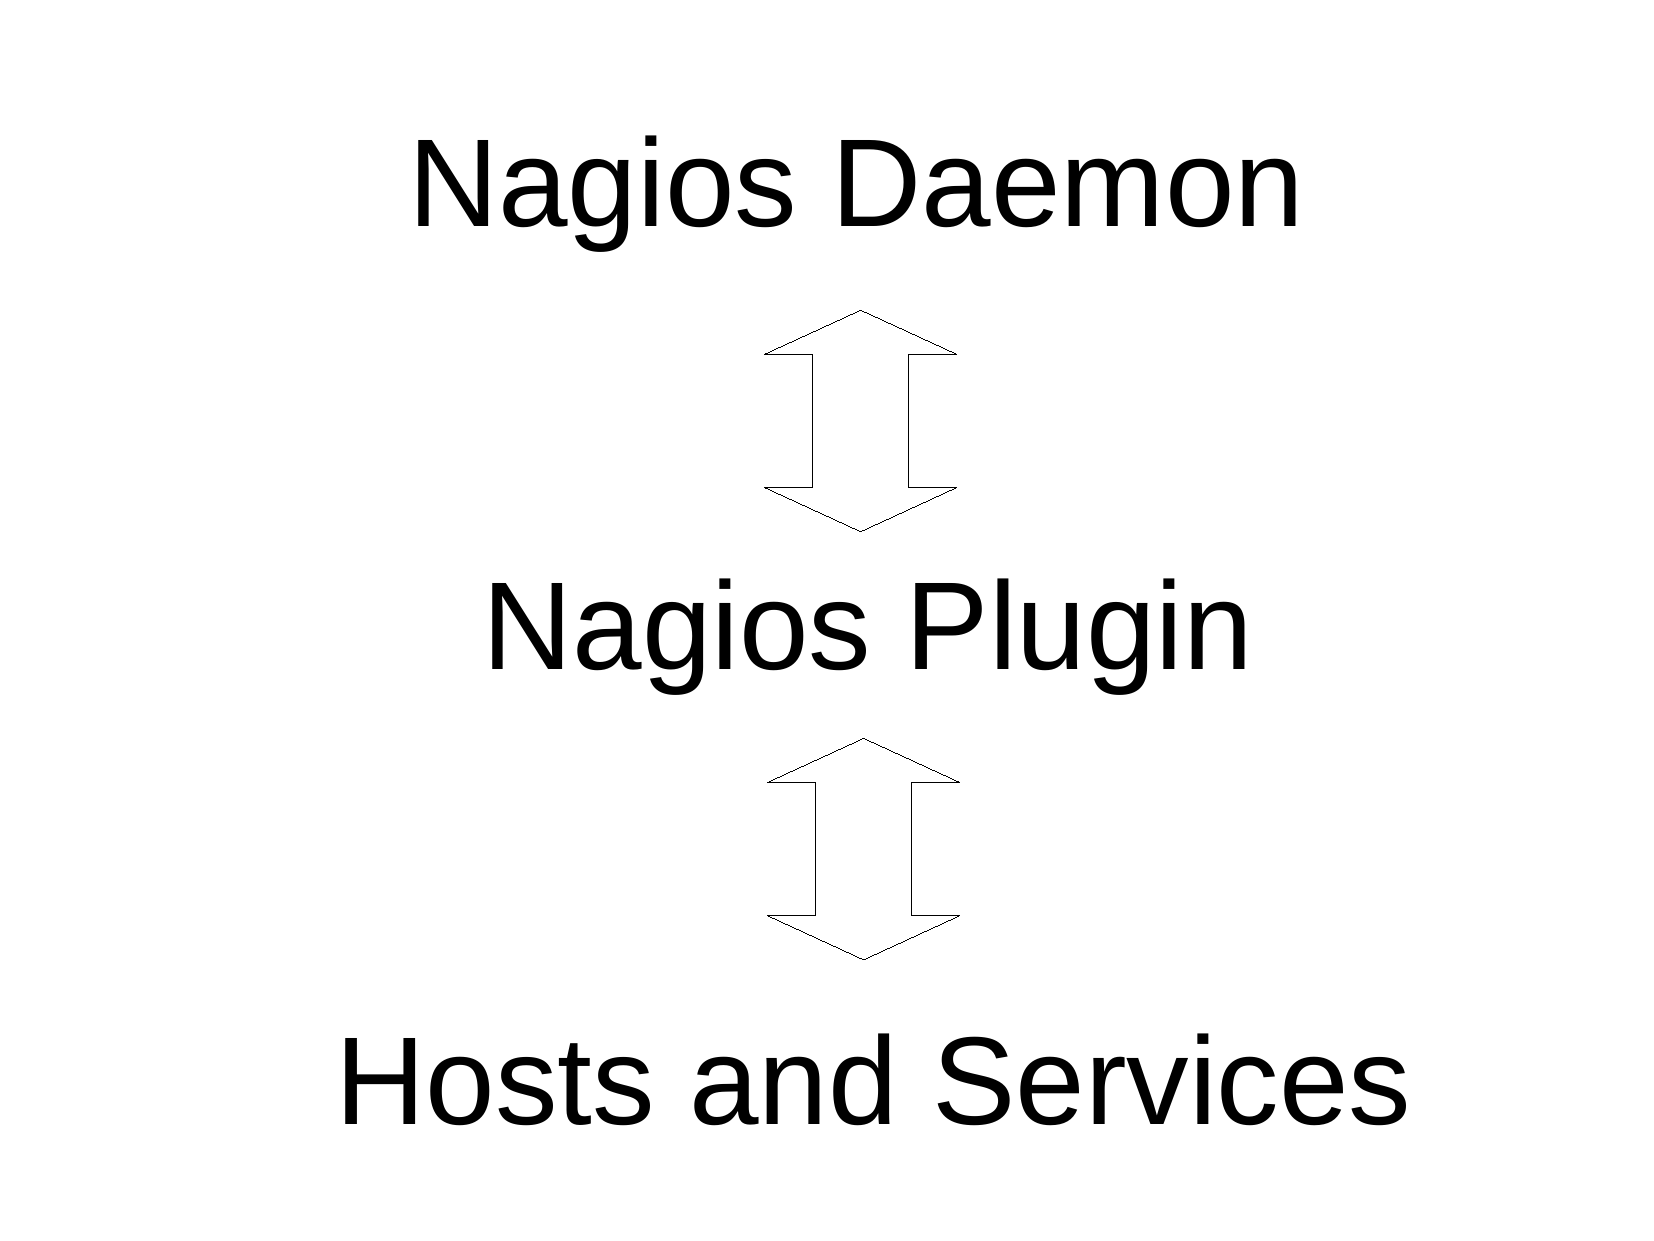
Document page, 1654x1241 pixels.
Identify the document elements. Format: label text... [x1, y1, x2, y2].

text_box Hosts and Services [320, 1003, 1428, 1159]
text_box Nagios Daemon [393, 106, 1320, 261]
text_box Nagios Plugin [467, 549, 1269, 704]
